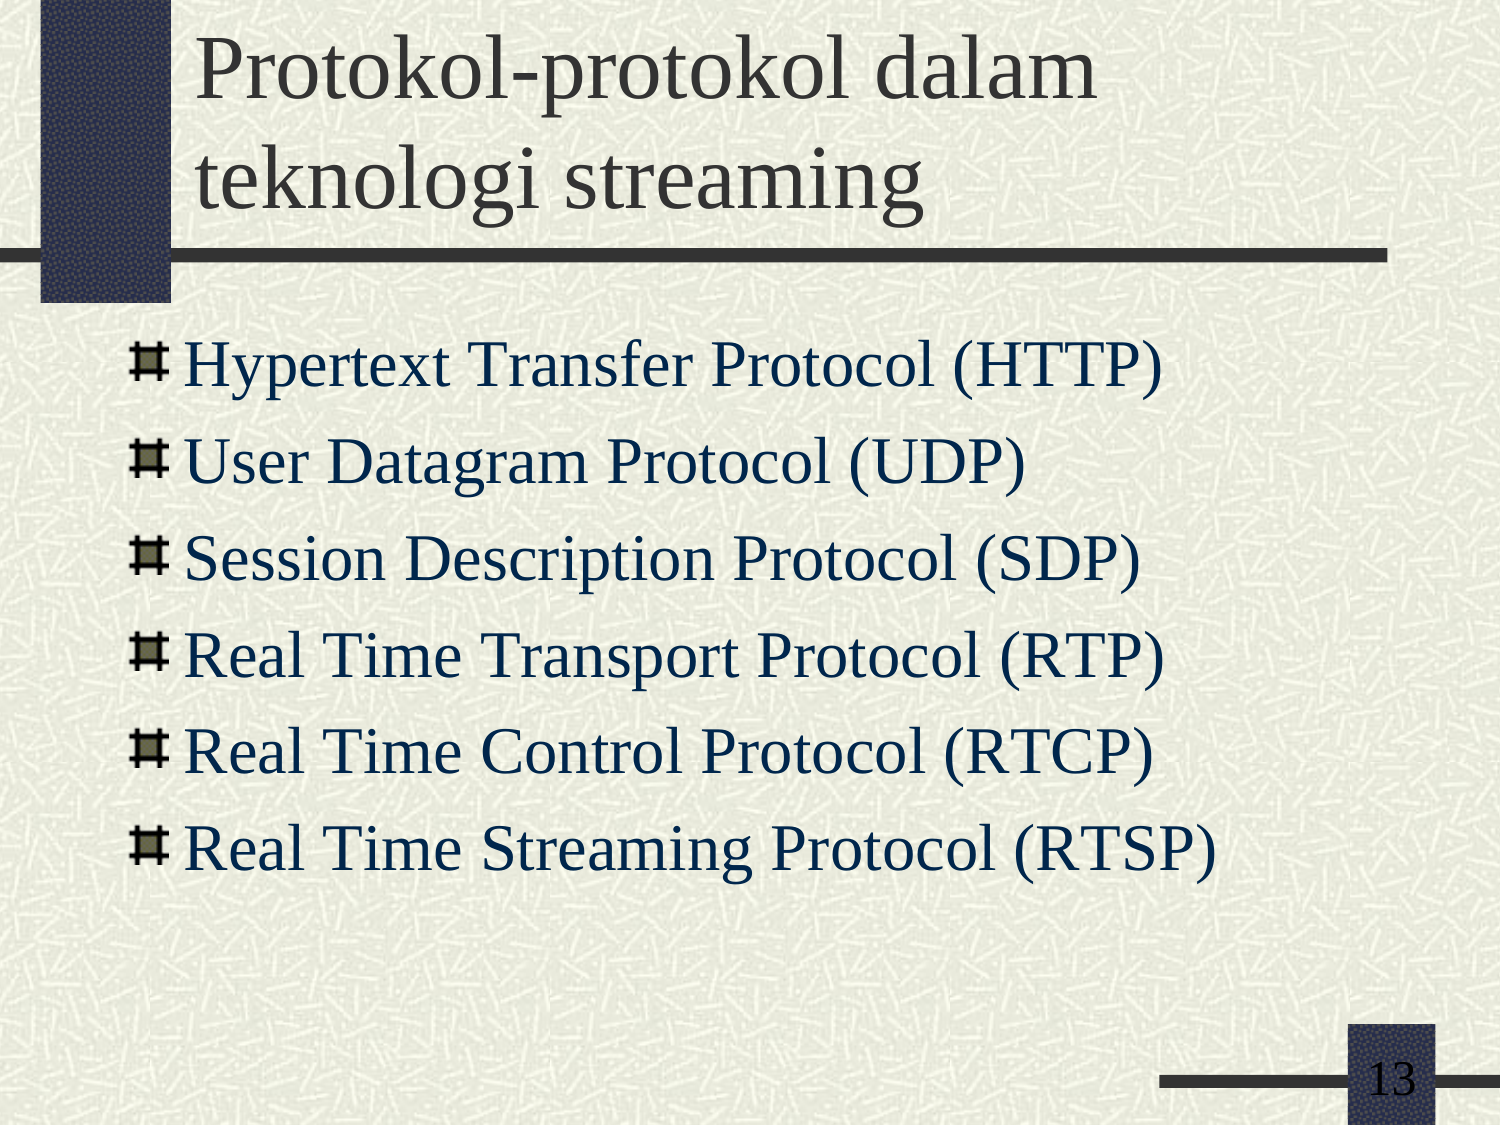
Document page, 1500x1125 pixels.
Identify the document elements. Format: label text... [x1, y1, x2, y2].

list Hypertext Transfer Protocol (HTTP) User Datagram Protocol (UDP) Session Description Protocol (SDP) Real Time Transport Protocol (RTP) Real Time Control Protocol (RTCP) Real Time Streaming Protocol (RTSP) [112, 312, 1388, 1000]
title Protokol-protokol dalam teknologi streaming [179, 0, 1455, 235]
picture [0, 0, 1500, 1125]
